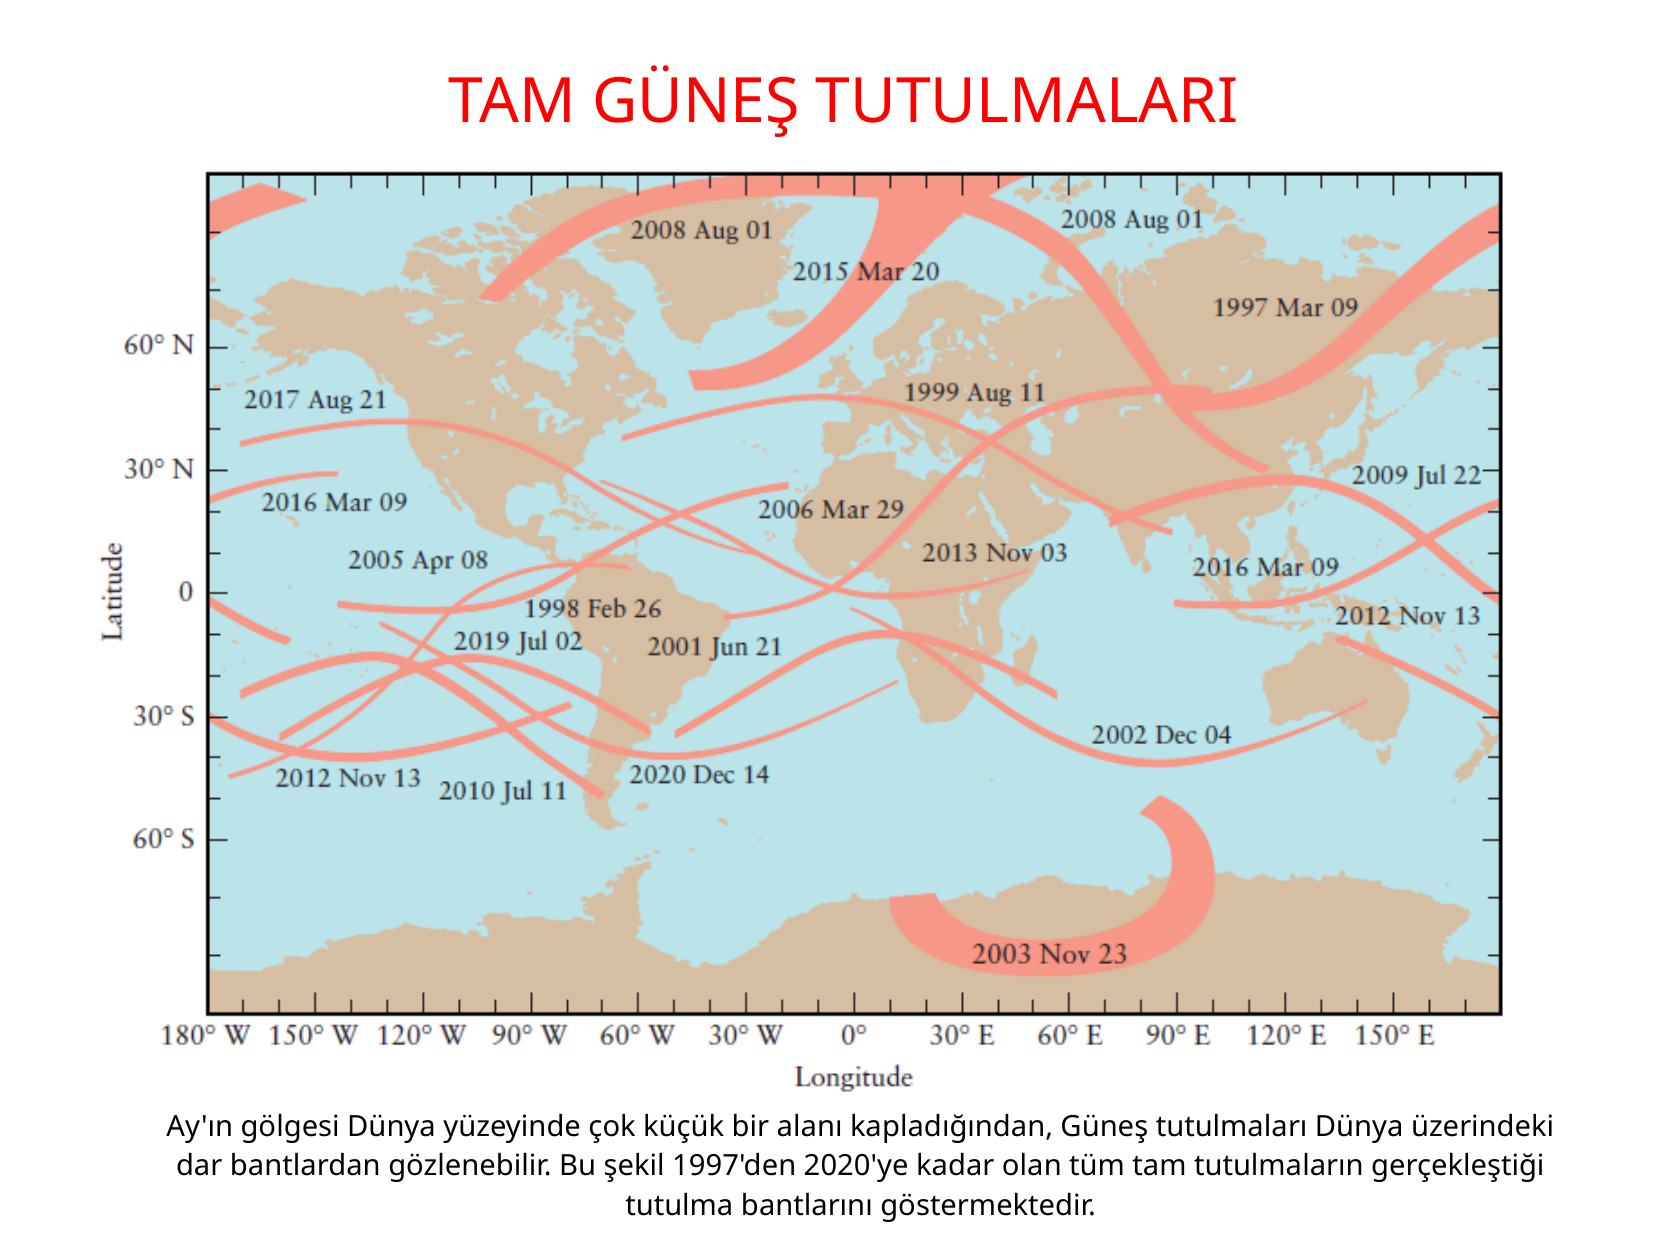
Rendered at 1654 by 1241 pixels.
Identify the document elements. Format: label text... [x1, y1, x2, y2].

picture [82, 158, 1557, 1111]
text_box Ay'ın gölgesi Dünya yüzeyinde çok küçük bir alanı kapladığından, Güneş tutulmaları Dünya üzerindeki dar bantlardan gözlenebilir. Bu şekil 1997'den 2020'ye kadar olan tüm tam tutulmaların gerçekleştiği tutulma bantlarını göstermektedir. [131, 1097, 1591, 1216]
title TAM GÜNEŞ TUTULMALARI [82, 31, 1571, 164]
